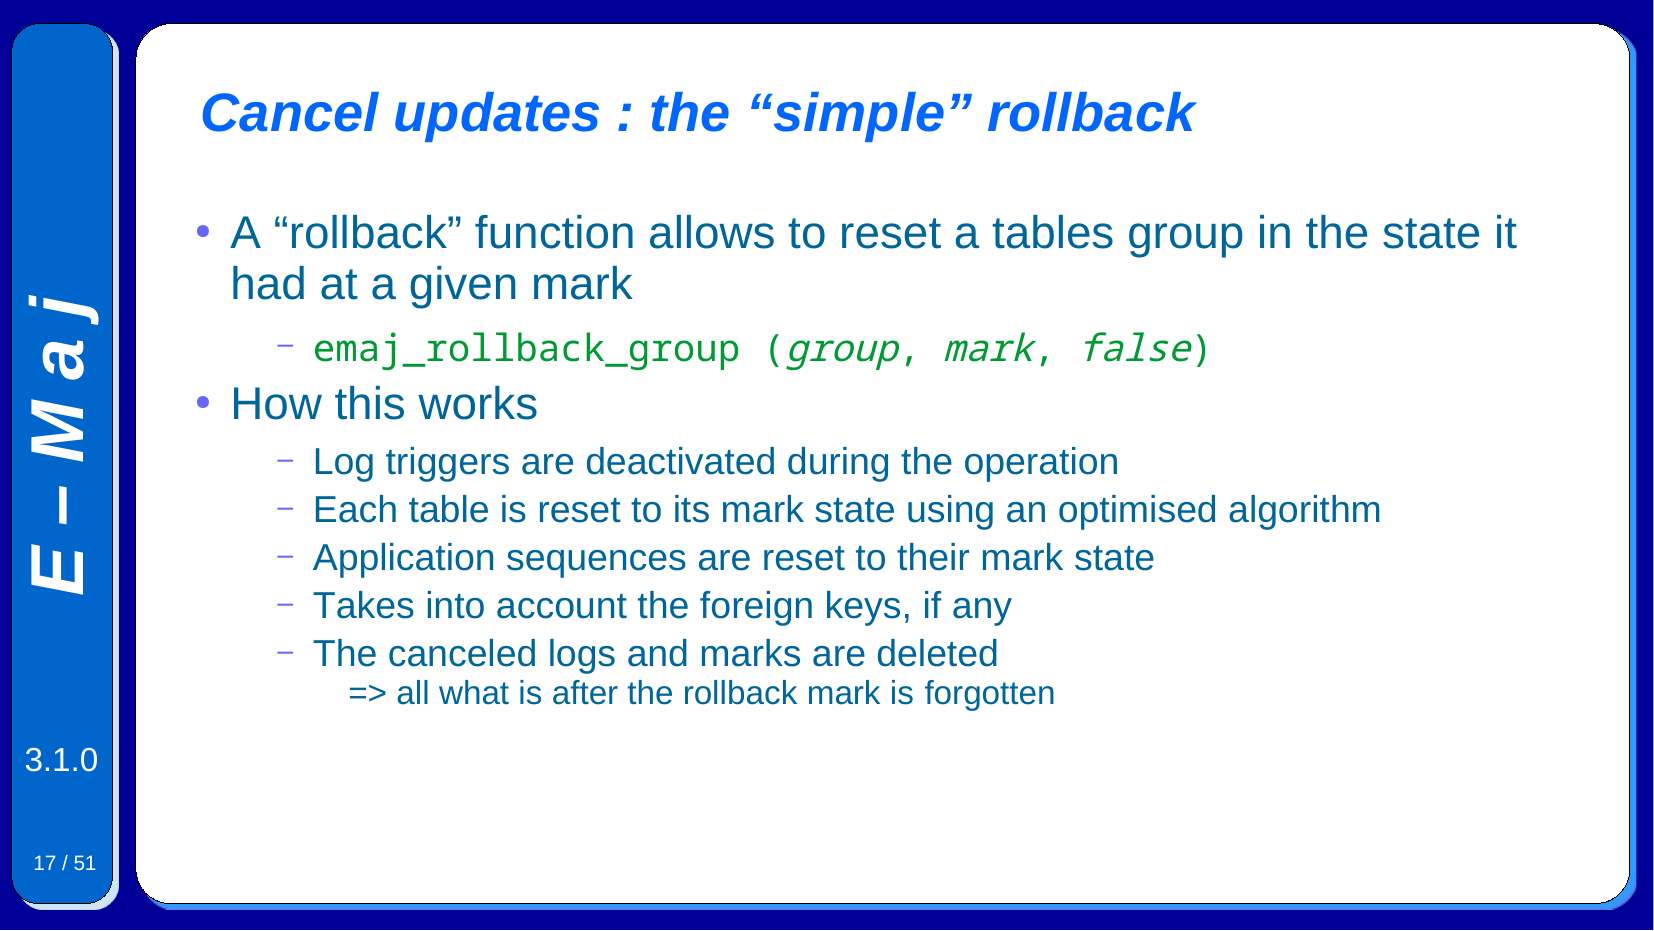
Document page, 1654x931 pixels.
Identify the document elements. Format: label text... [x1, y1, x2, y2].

list A “rollback” function allows to reset a tables group in the state it had at a given mark emaj_rollback_group (group, mark, false) How this works Log triggers are deactivated during the operation Each table is reset to its mark state using an optimised algorithm Application sequences are reset to their mark state Takes into account the foreign keys, if any The canceled logs and marks are deleted => all what is after the rollback mark is forgotten [177, 206, 1587, 827]
title Cancel updates : the “simple” rollback [200, 34, 1575, 191]
